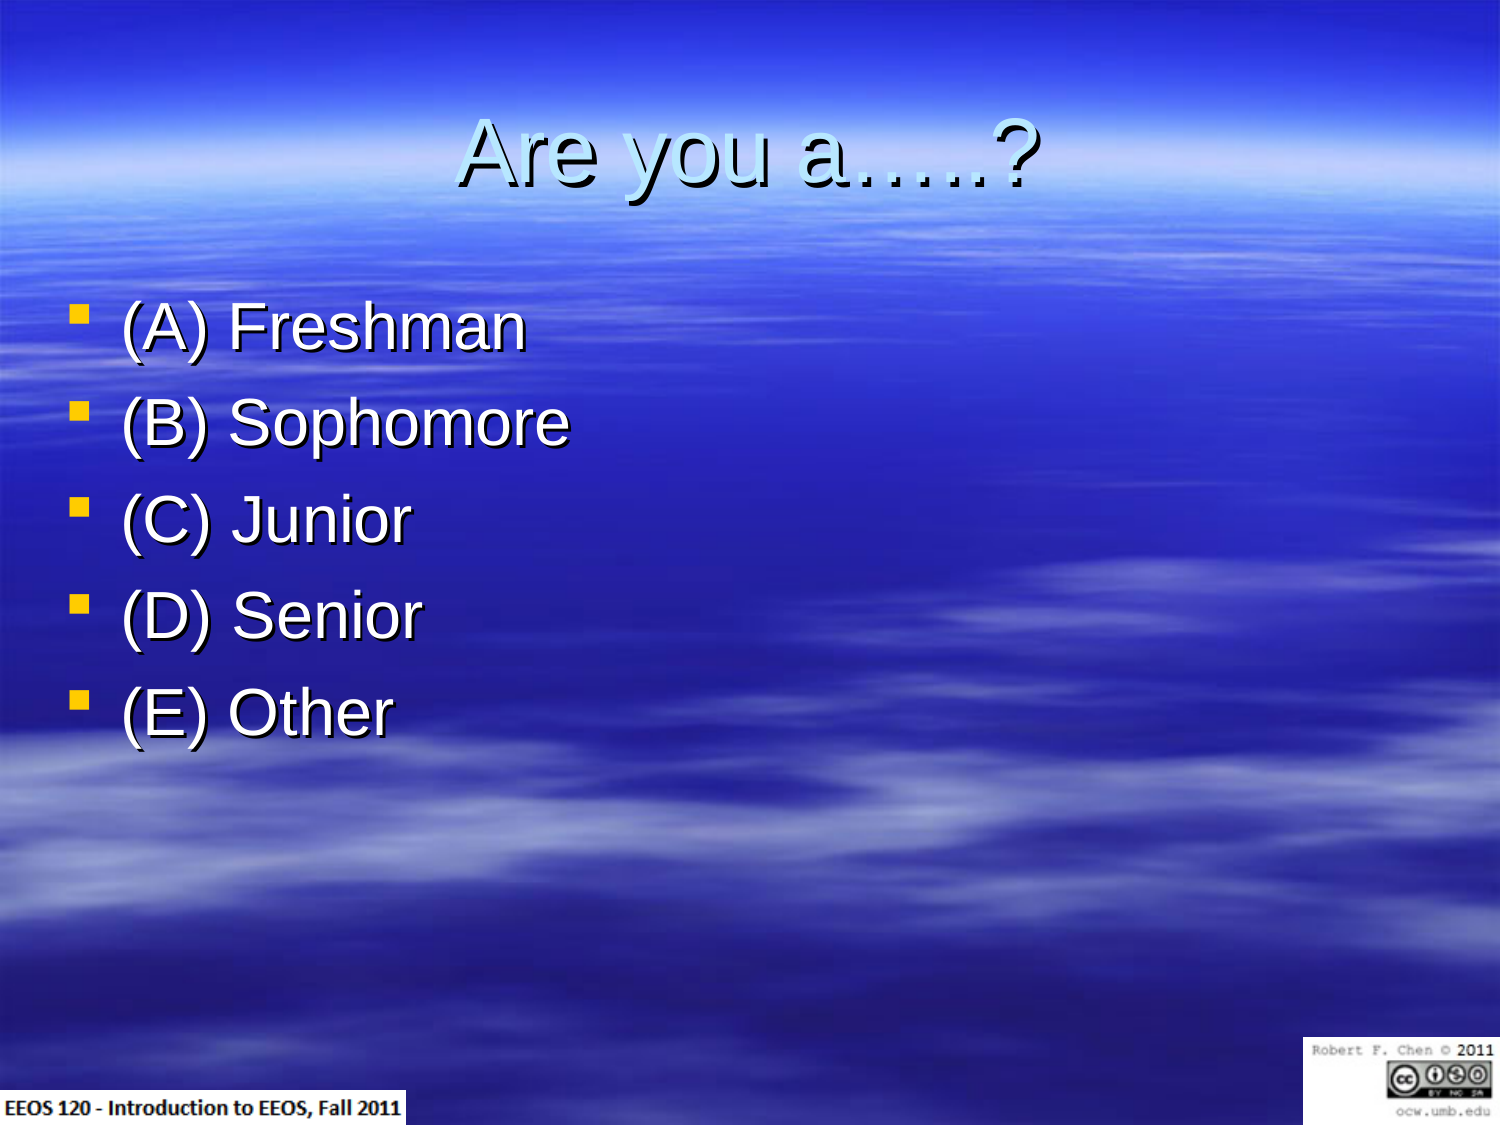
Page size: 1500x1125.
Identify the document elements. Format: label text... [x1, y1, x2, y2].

picture [0, 0, 1500, 1125]
title Are you a…..? [49, 37, 1446, 255]
list (A) Freshman (B) Sophomore (C) Junior (D) Senior (E) Other [49, 274, 1451, 1001]
